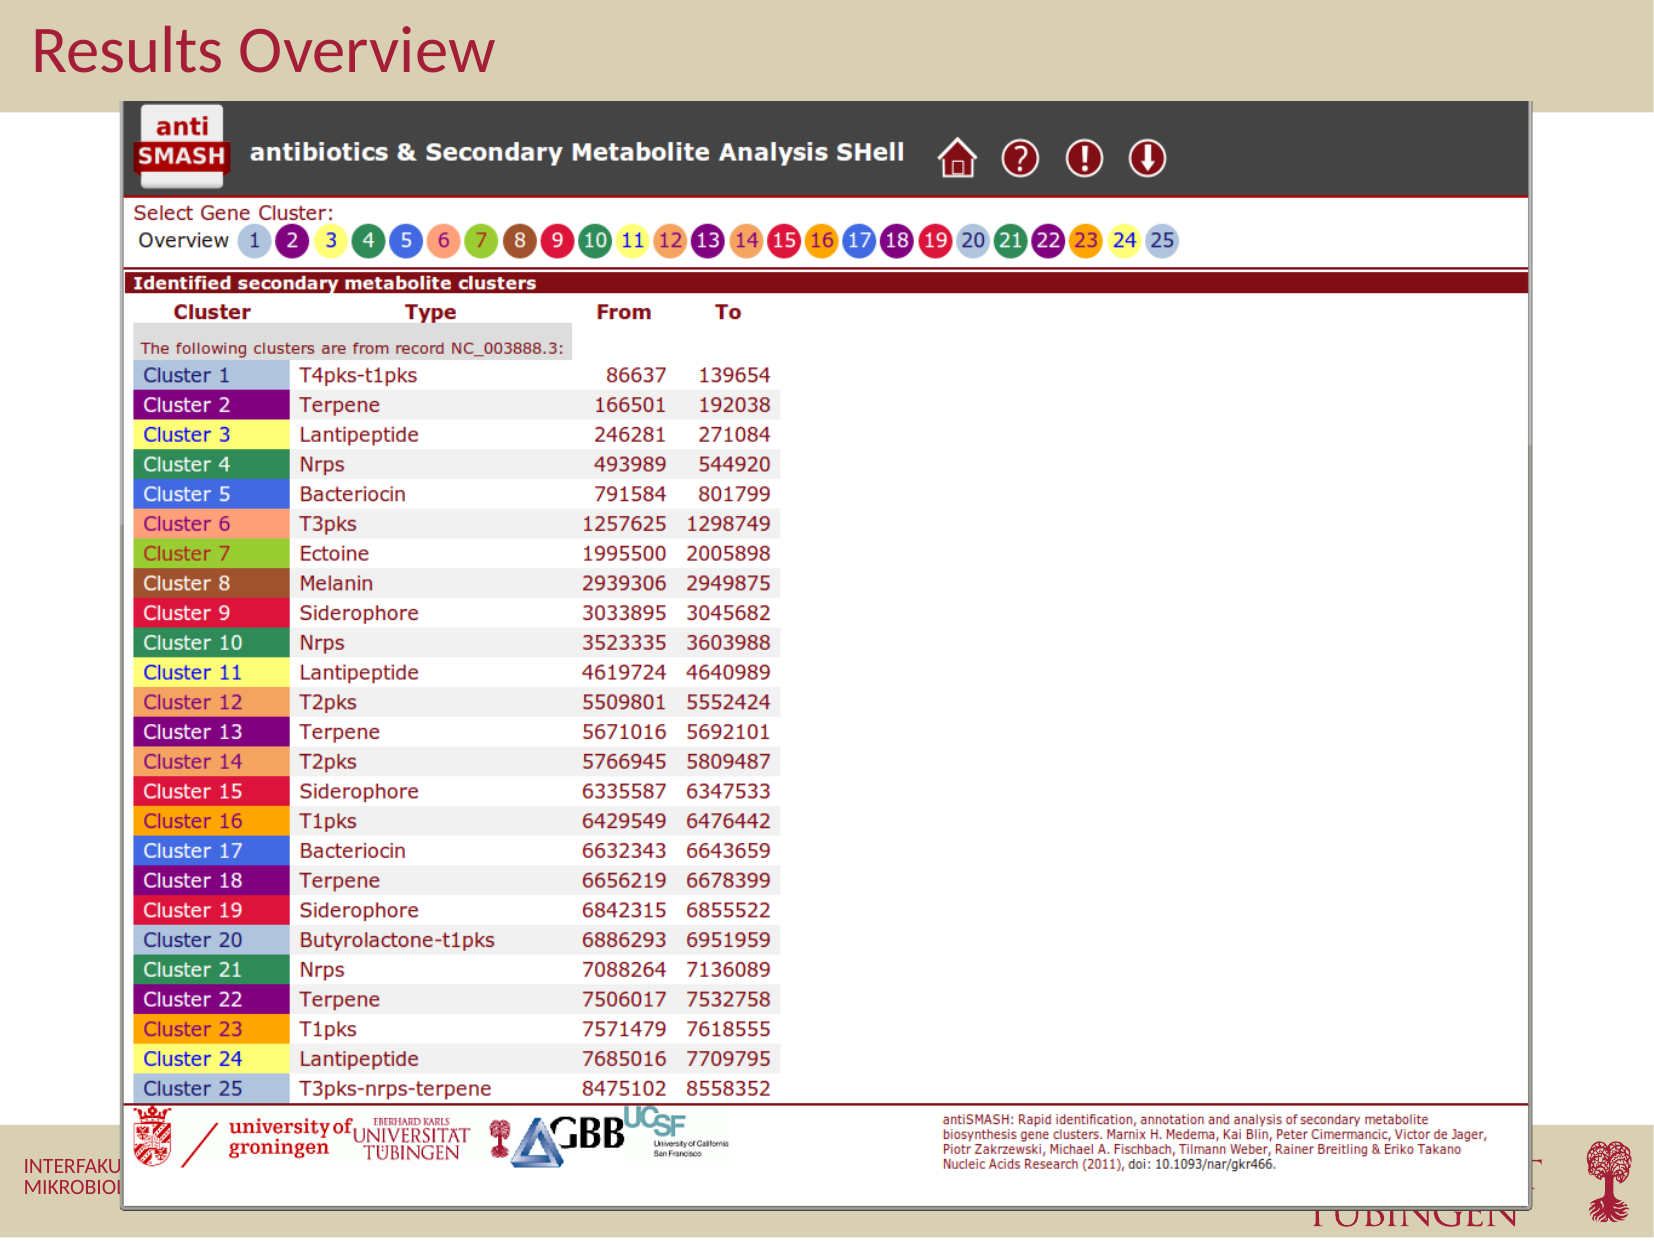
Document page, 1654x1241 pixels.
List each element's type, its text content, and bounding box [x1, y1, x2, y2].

title Results Overview [31, 0, 1374, 113]
picture [119, 101, 1533, 1211]
